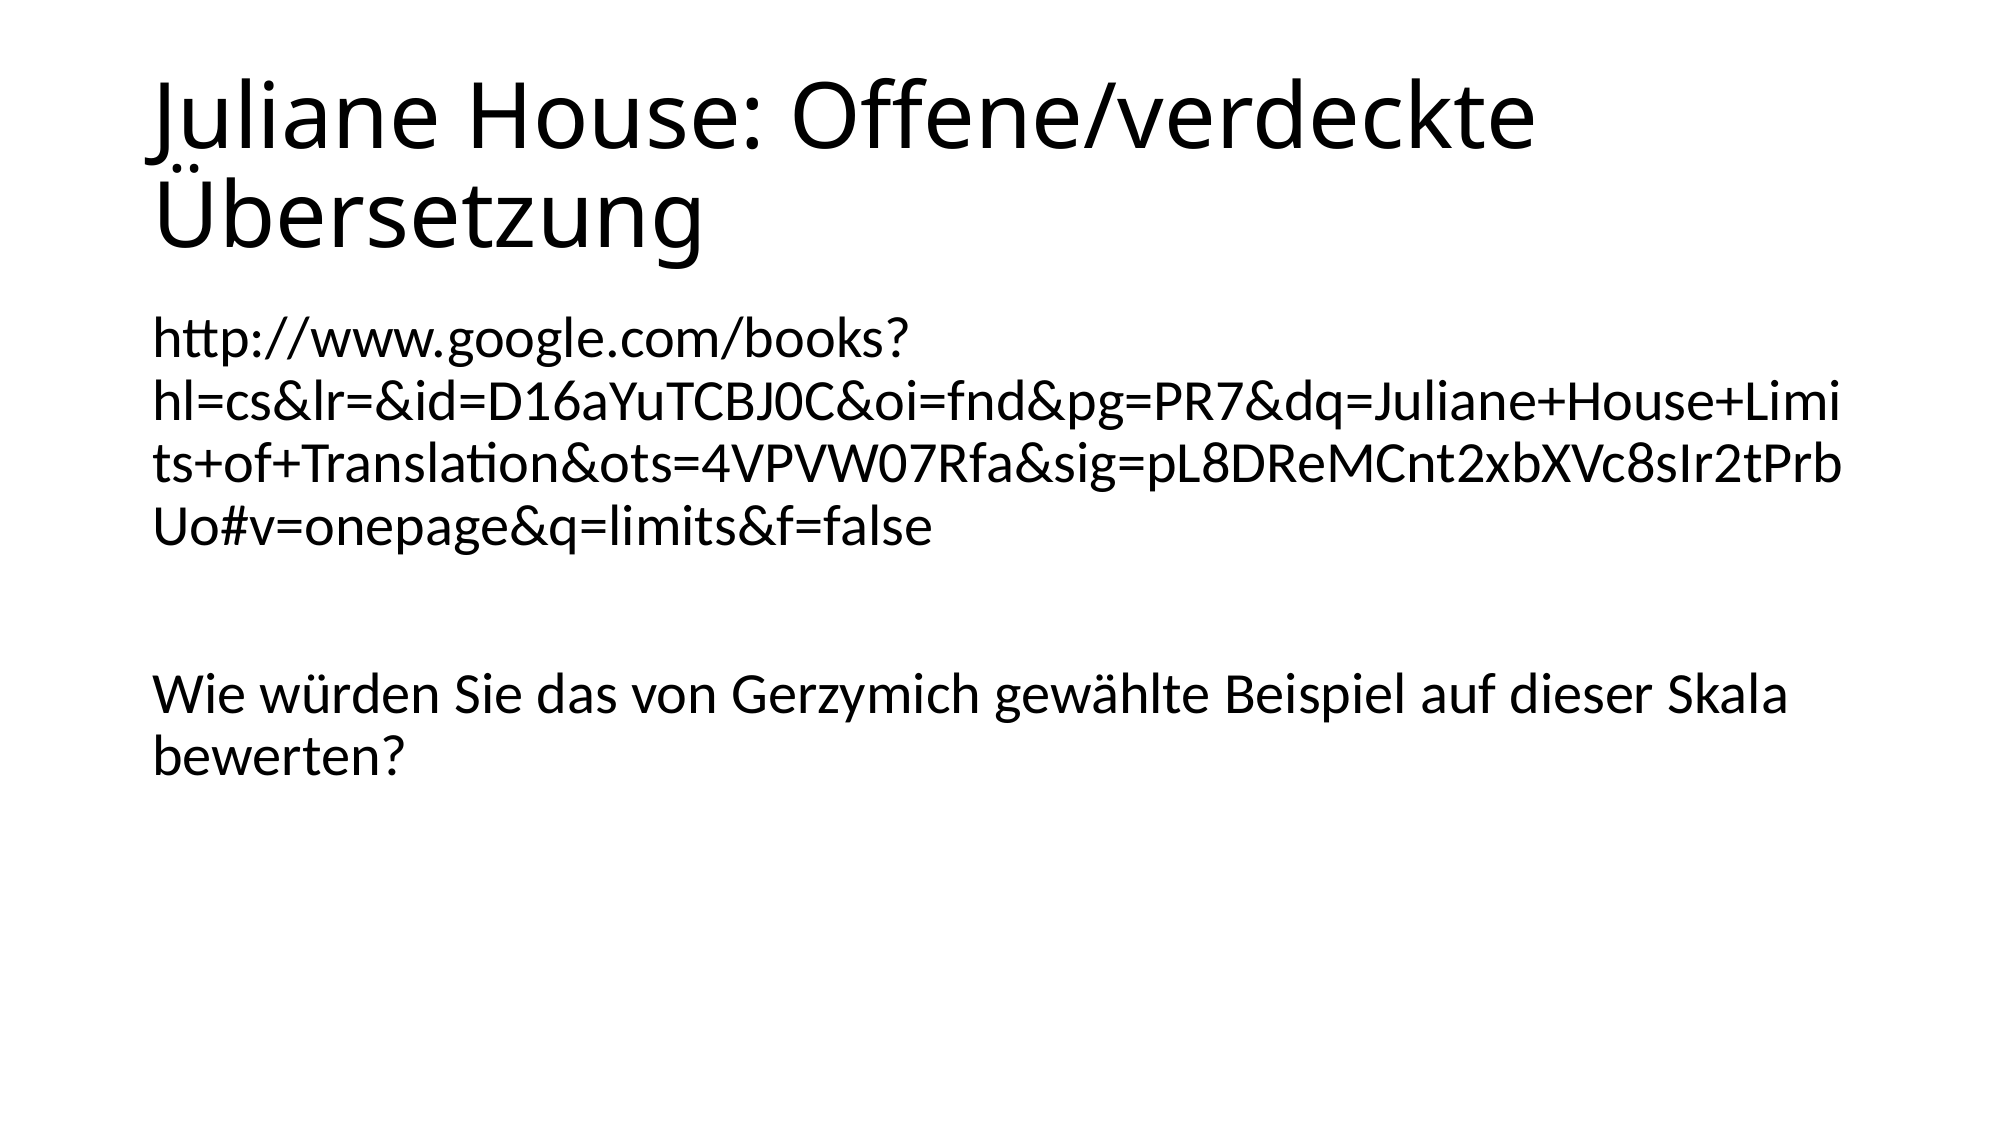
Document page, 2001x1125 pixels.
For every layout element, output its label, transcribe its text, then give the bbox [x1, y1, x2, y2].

title Juliane House: Offene/verdeckte Übersetzung [137, 59, 1863, 278]
list http://www.google.com/books?hl=cs&lr=&id=D16aYuTCBJ0C&oi=fnd&pg=PR7&dq=Juliane+House+Limits+of+Translation&ots=4VPVW07Rfa&sig=pL8DReMCnt2xbXVc8sIr2tPrbUo#v=onepage&q=limits&f=false Wie würden Sie das von Gerzymich gewählte Beispiel auf dieser Skala bewerten? [137, 299, 1863, 1014]
